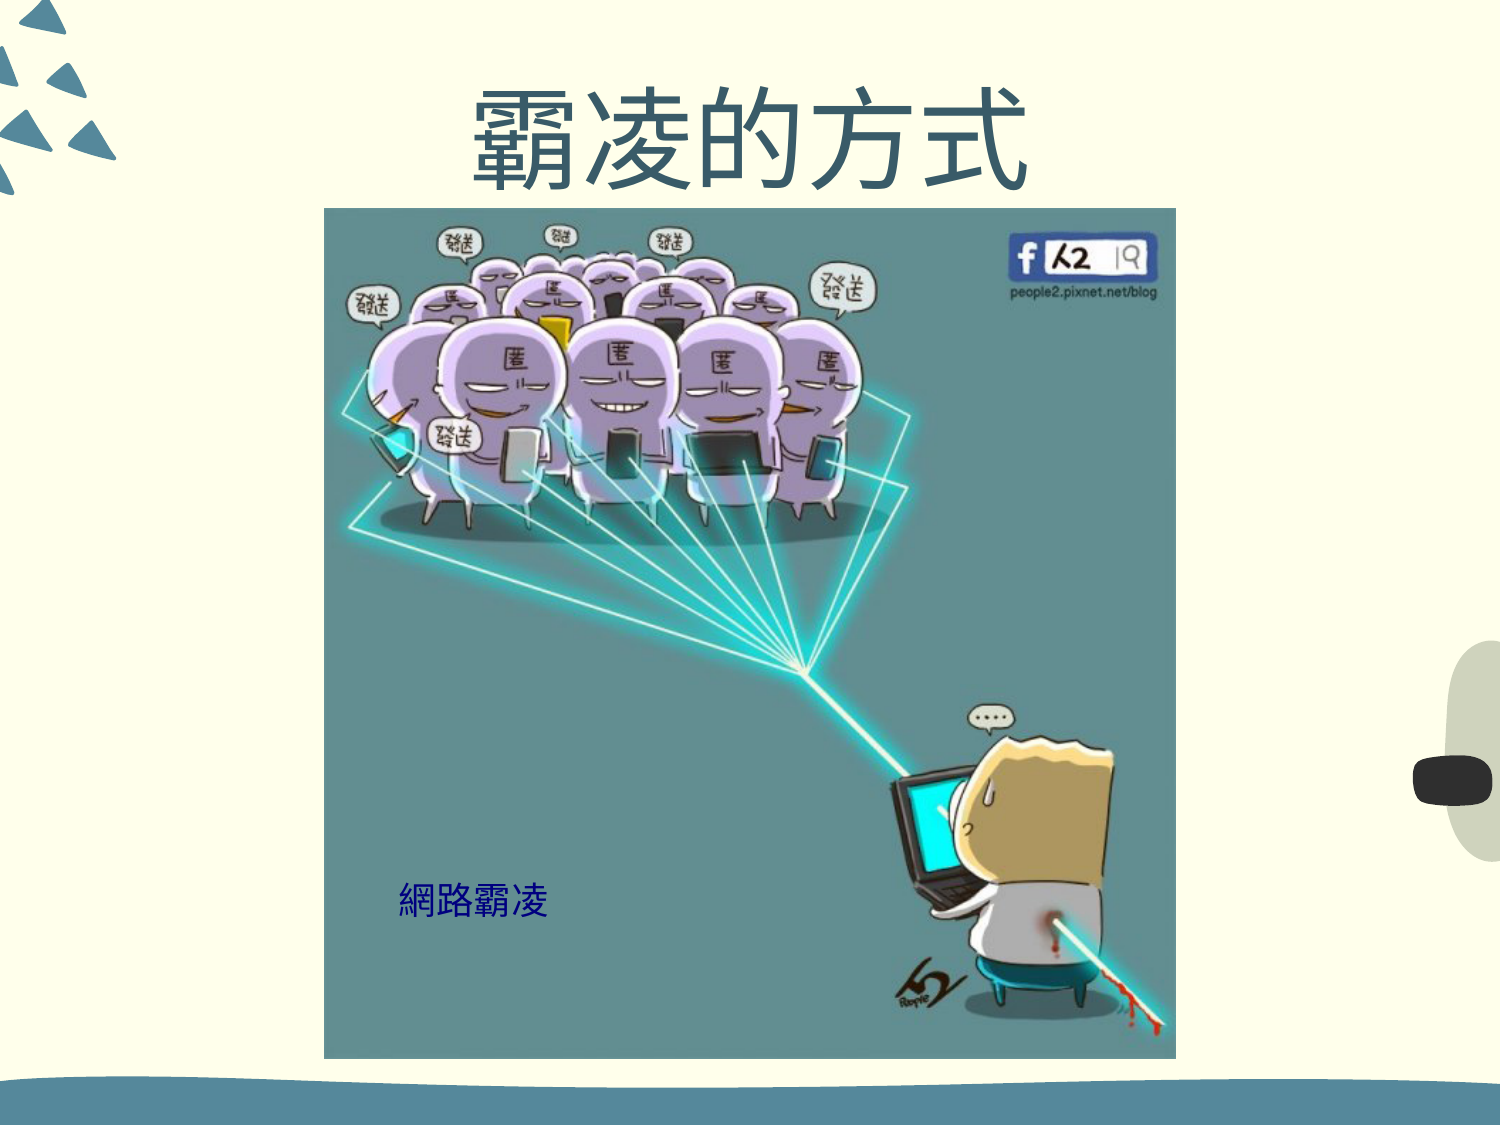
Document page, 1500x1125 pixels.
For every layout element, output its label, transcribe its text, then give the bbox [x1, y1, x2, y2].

text_box [0, 163, 15, 196]
title 霸凌的方式 [75, 42, 1425, 231]
text_box [1412, 640, 1500, 862]
text_box 網路霸凌 [383, 869, 1500, 939]
text_box [0, 46, 19, 87]
text_box [0, 109, 53, 152]
text_box [68, 120, 117, 161]
text_box [0, 1076, 1500, 1125]
text_box [19, 0, 67, 35]
text_box [46, 62, 87, 99]
picture [324, 208, 1176, 1059]
